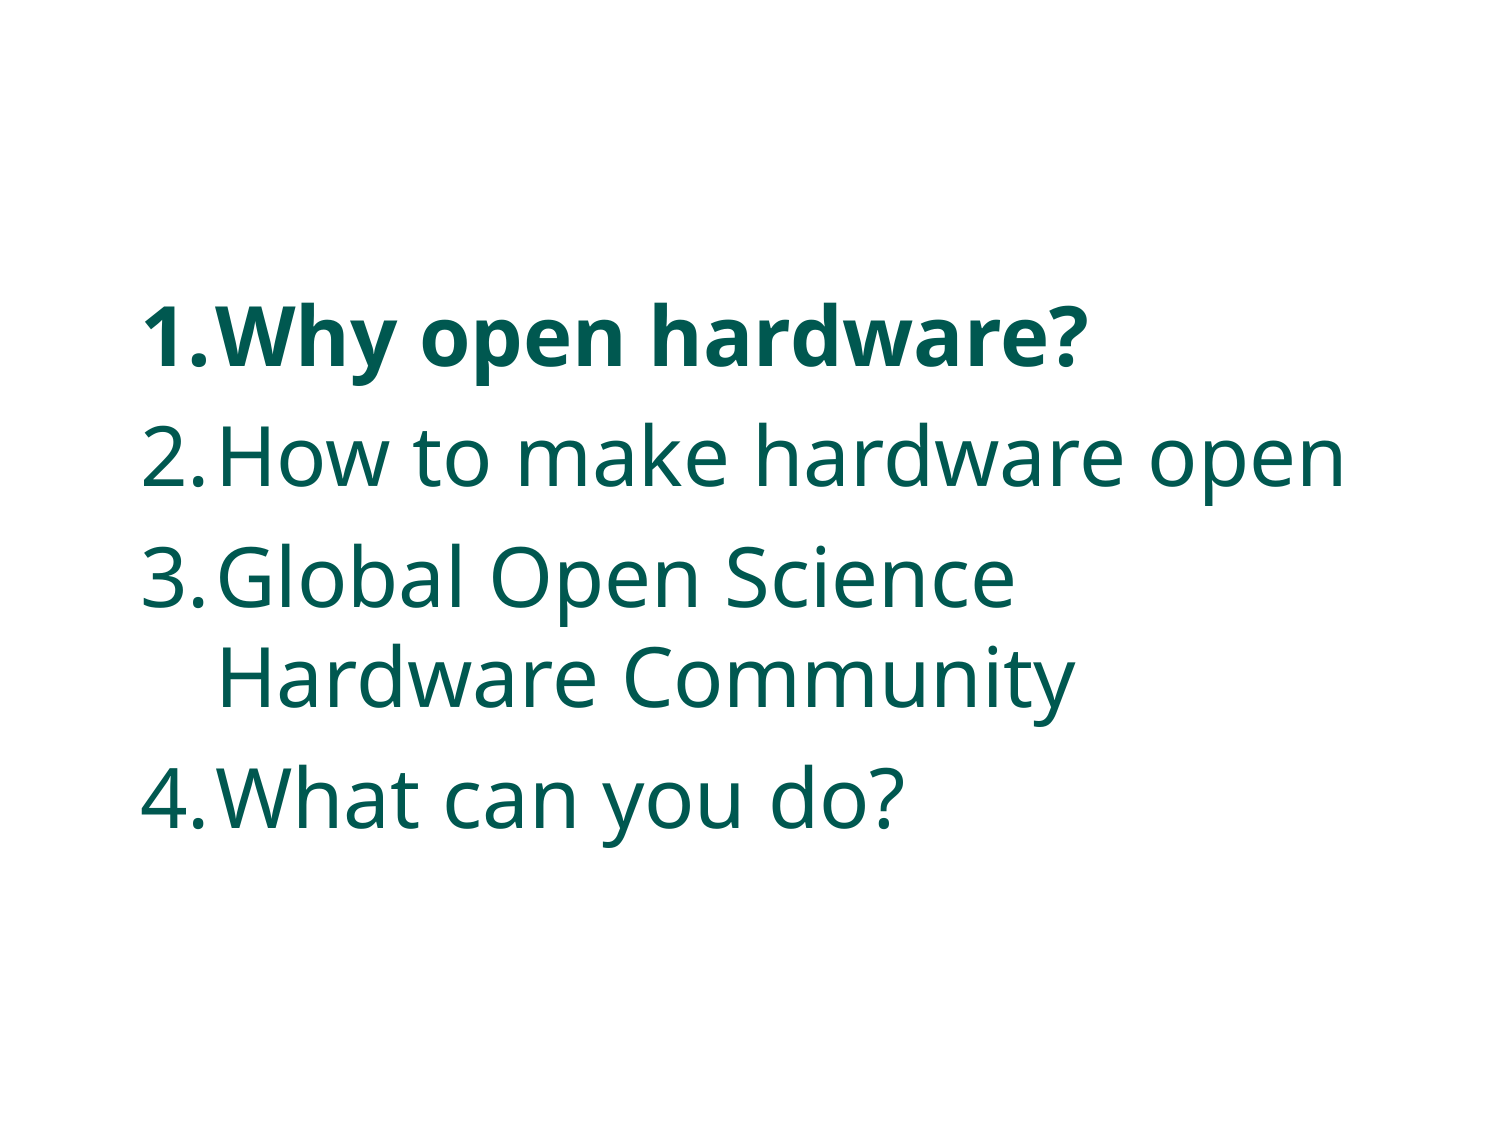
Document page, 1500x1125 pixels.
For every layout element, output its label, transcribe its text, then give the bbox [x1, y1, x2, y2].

text_box Why open hardware? How to make hardware open Global Open Science Hardware Community What can you do? [126, 276, 1374, 849]
